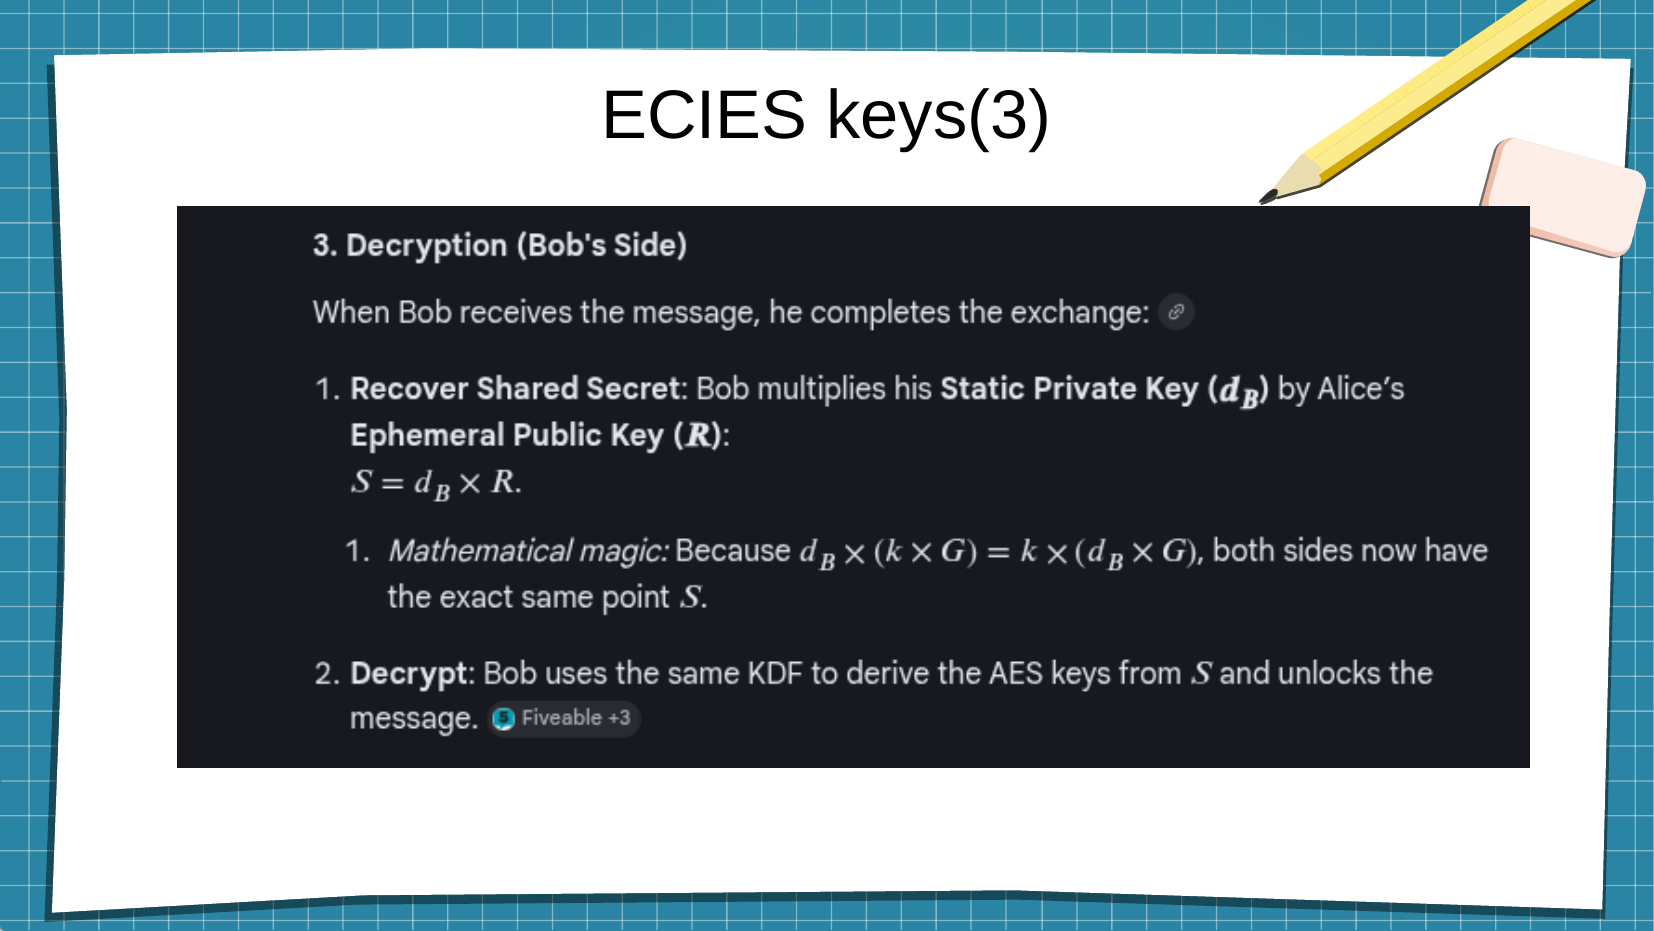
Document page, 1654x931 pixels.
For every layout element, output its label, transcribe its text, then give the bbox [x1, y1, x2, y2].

title ECIES keys(3) [82, 37, 1571, 193]
picture [177, 206, 1530, 768]
